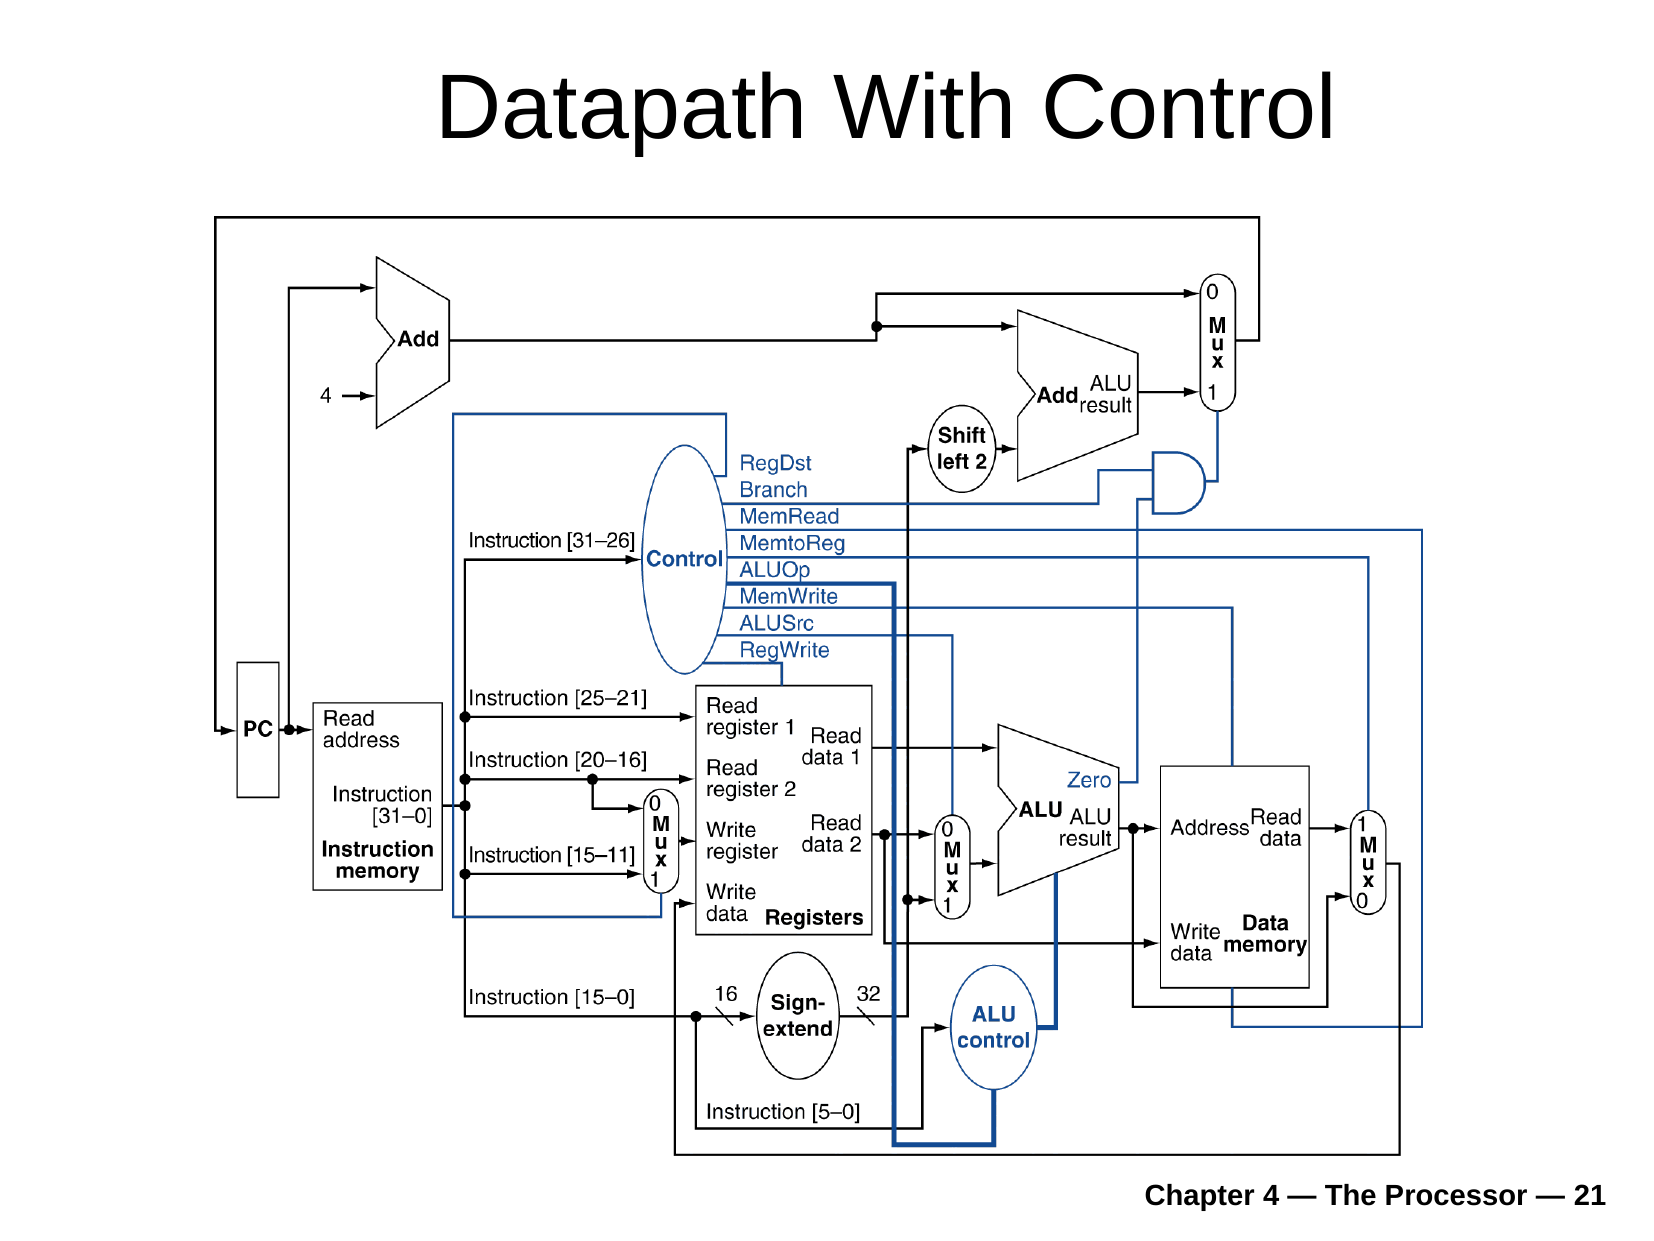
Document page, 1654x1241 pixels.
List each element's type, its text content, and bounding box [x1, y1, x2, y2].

picture [214, 216, 1423, 1156]
text_box Chapter 4 — The Processor — <number> [305, 1153, 1622, 1219]
title Datapath With Control [123, 26, 1618, 165]
